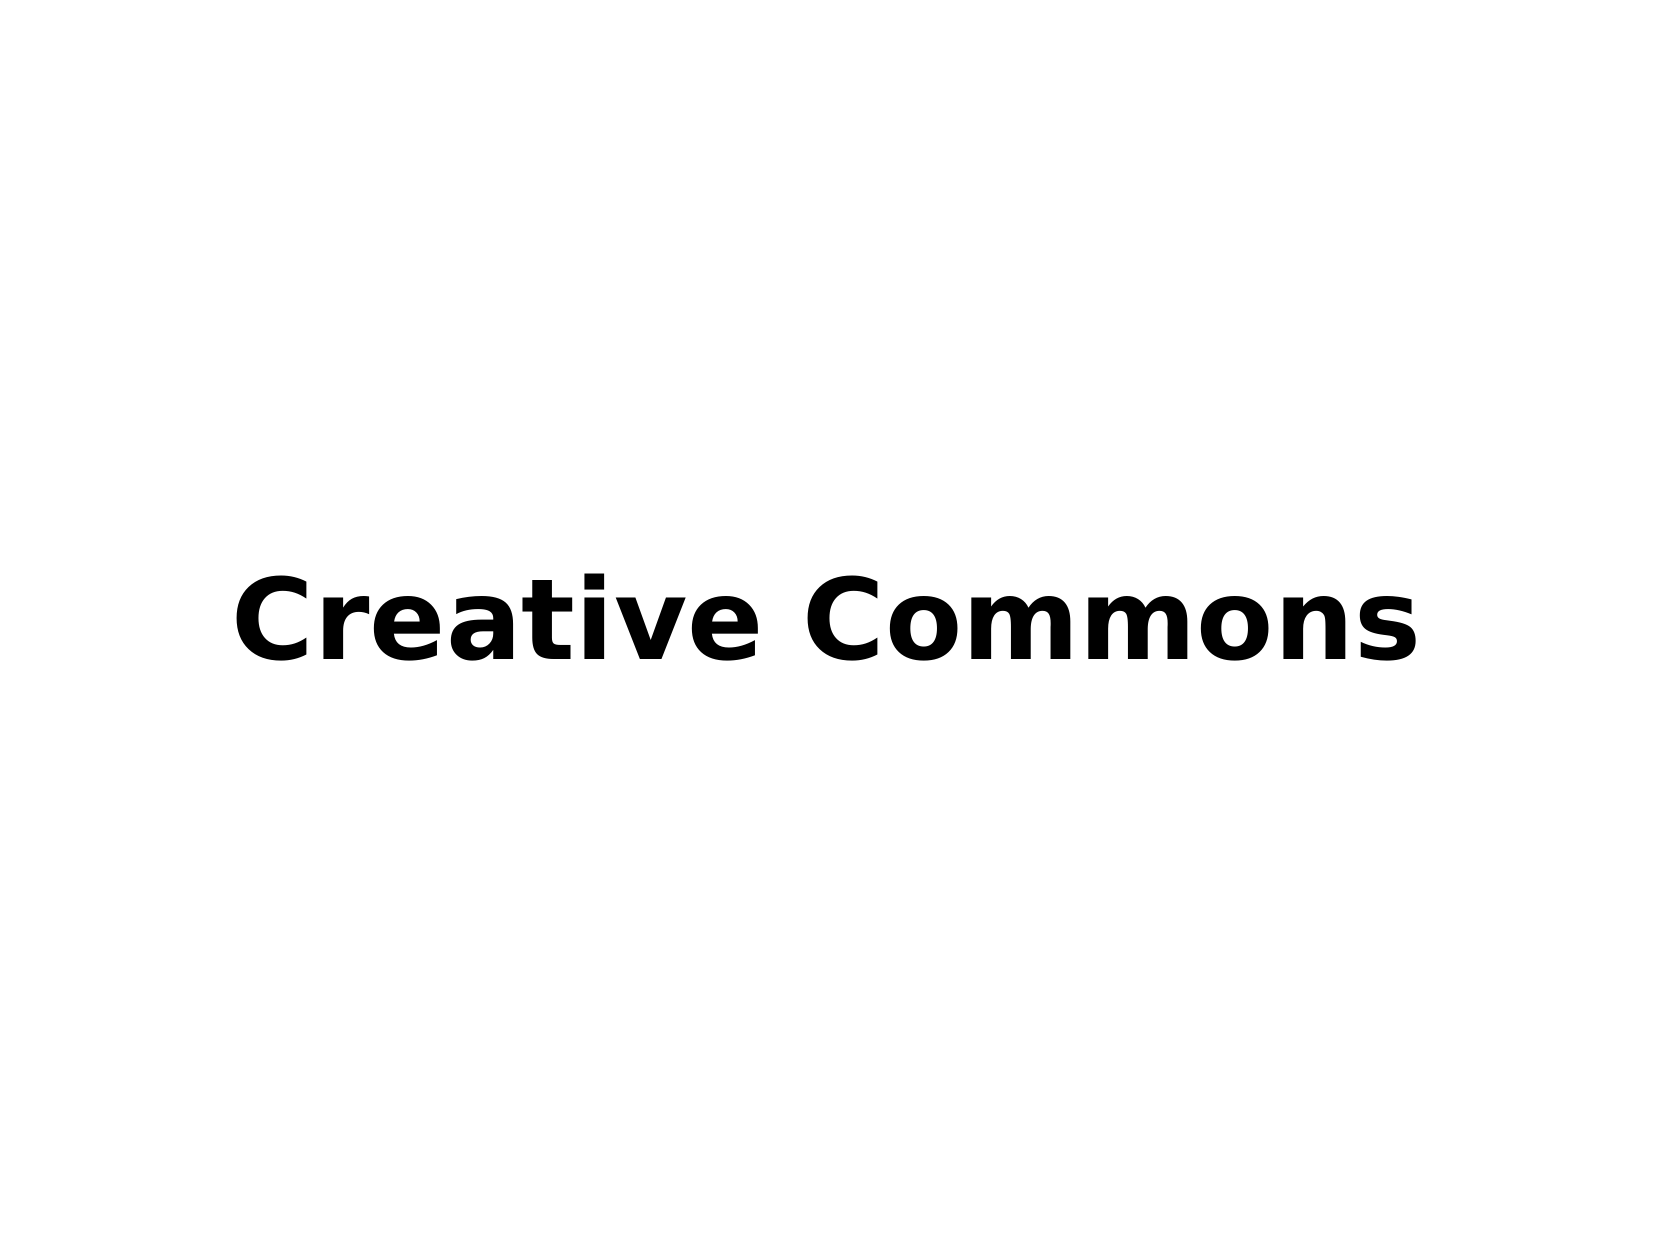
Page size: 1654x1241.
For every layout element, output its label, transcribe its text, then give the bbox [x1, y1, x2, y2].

subtitle Creative Commons [0, 0, 1654, 1241]
